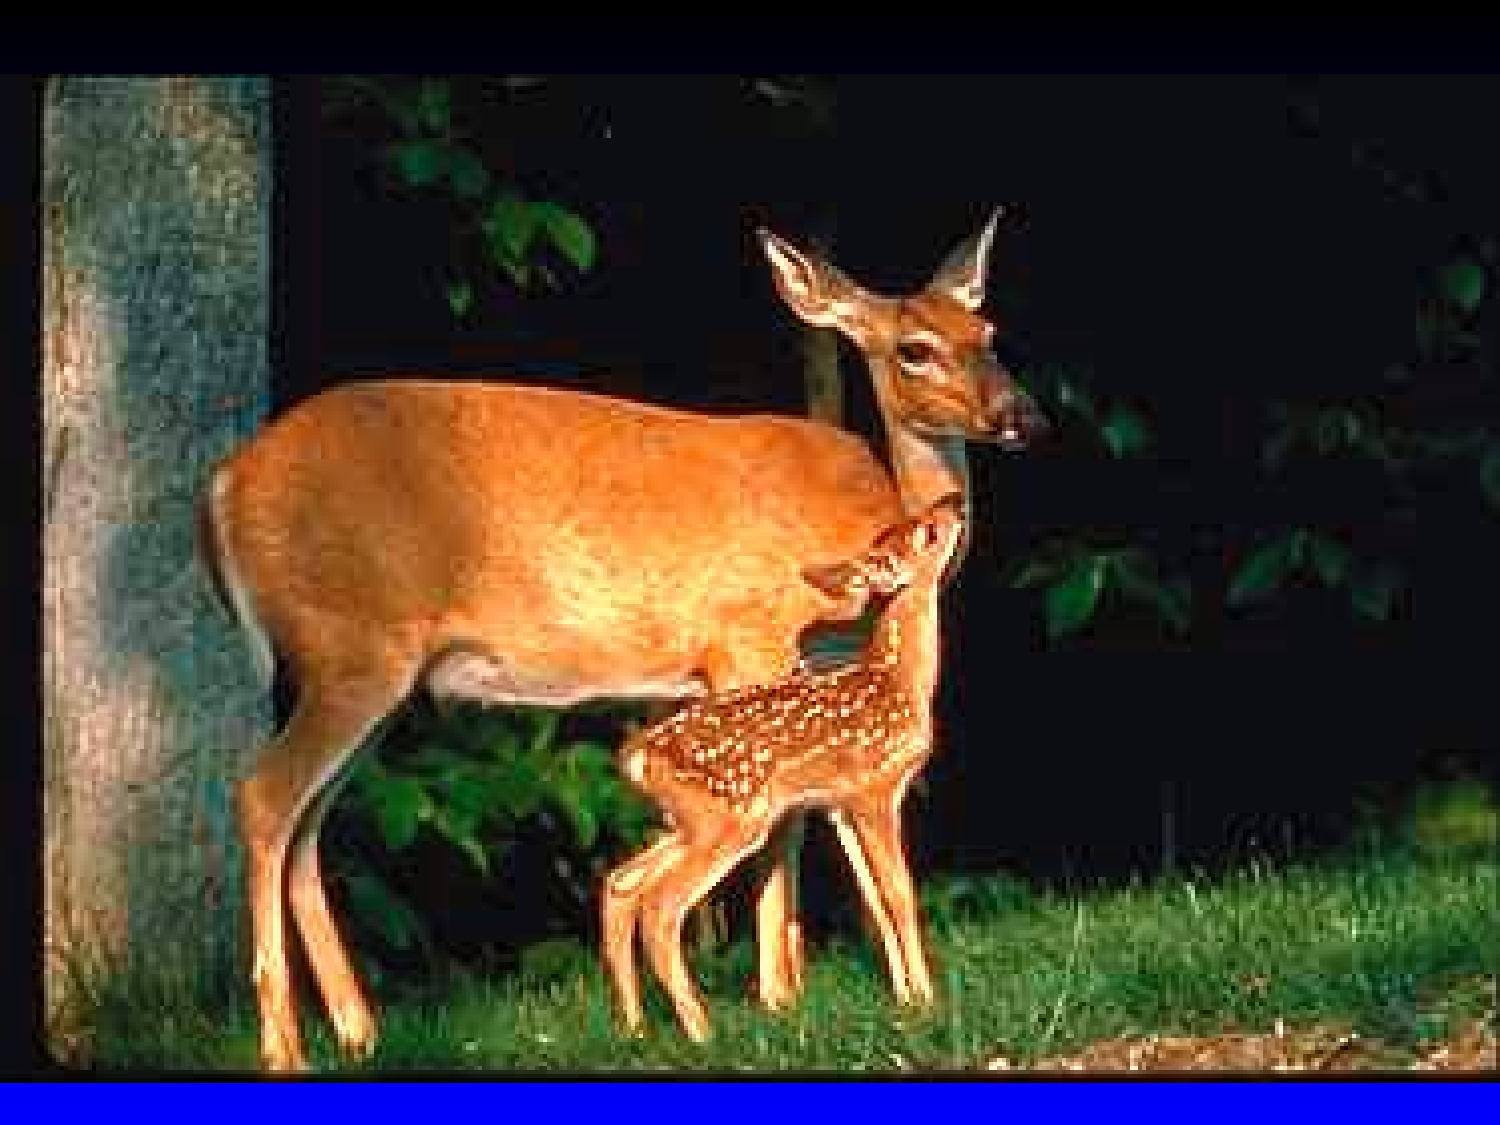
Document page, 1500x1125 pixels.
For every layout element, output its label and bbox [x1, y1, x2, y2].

picture [0, 74, 1500, 1084]
